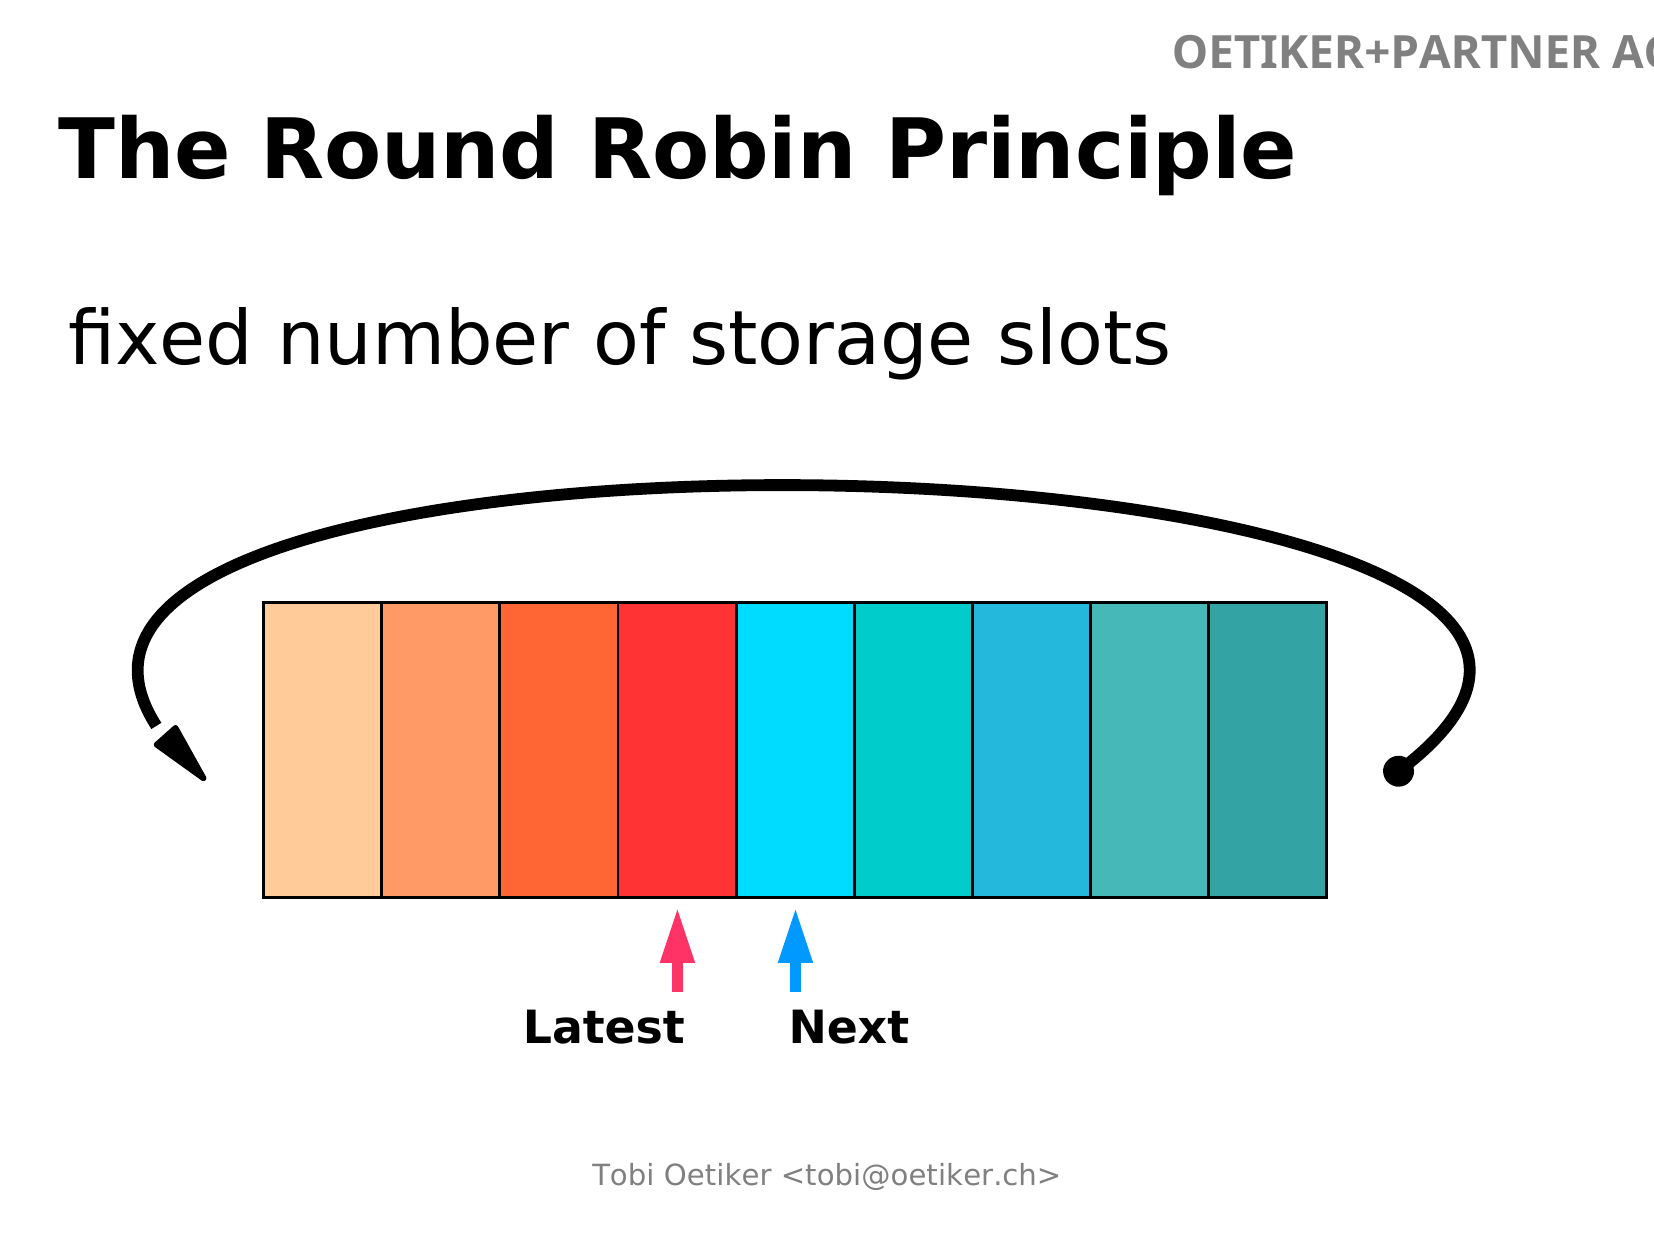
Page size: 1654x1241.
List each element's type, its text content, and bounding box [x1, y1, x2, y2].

text_box Latest [506, 992, 702, 1064]
title The Round Robin Principle [59, 75, 1607, 225]
list fixed number of storage slots [50, 295, 1571, 1099]
text_box [263, 602, 1327, 898]
text_box Next [772, 992, 926, 1064]
